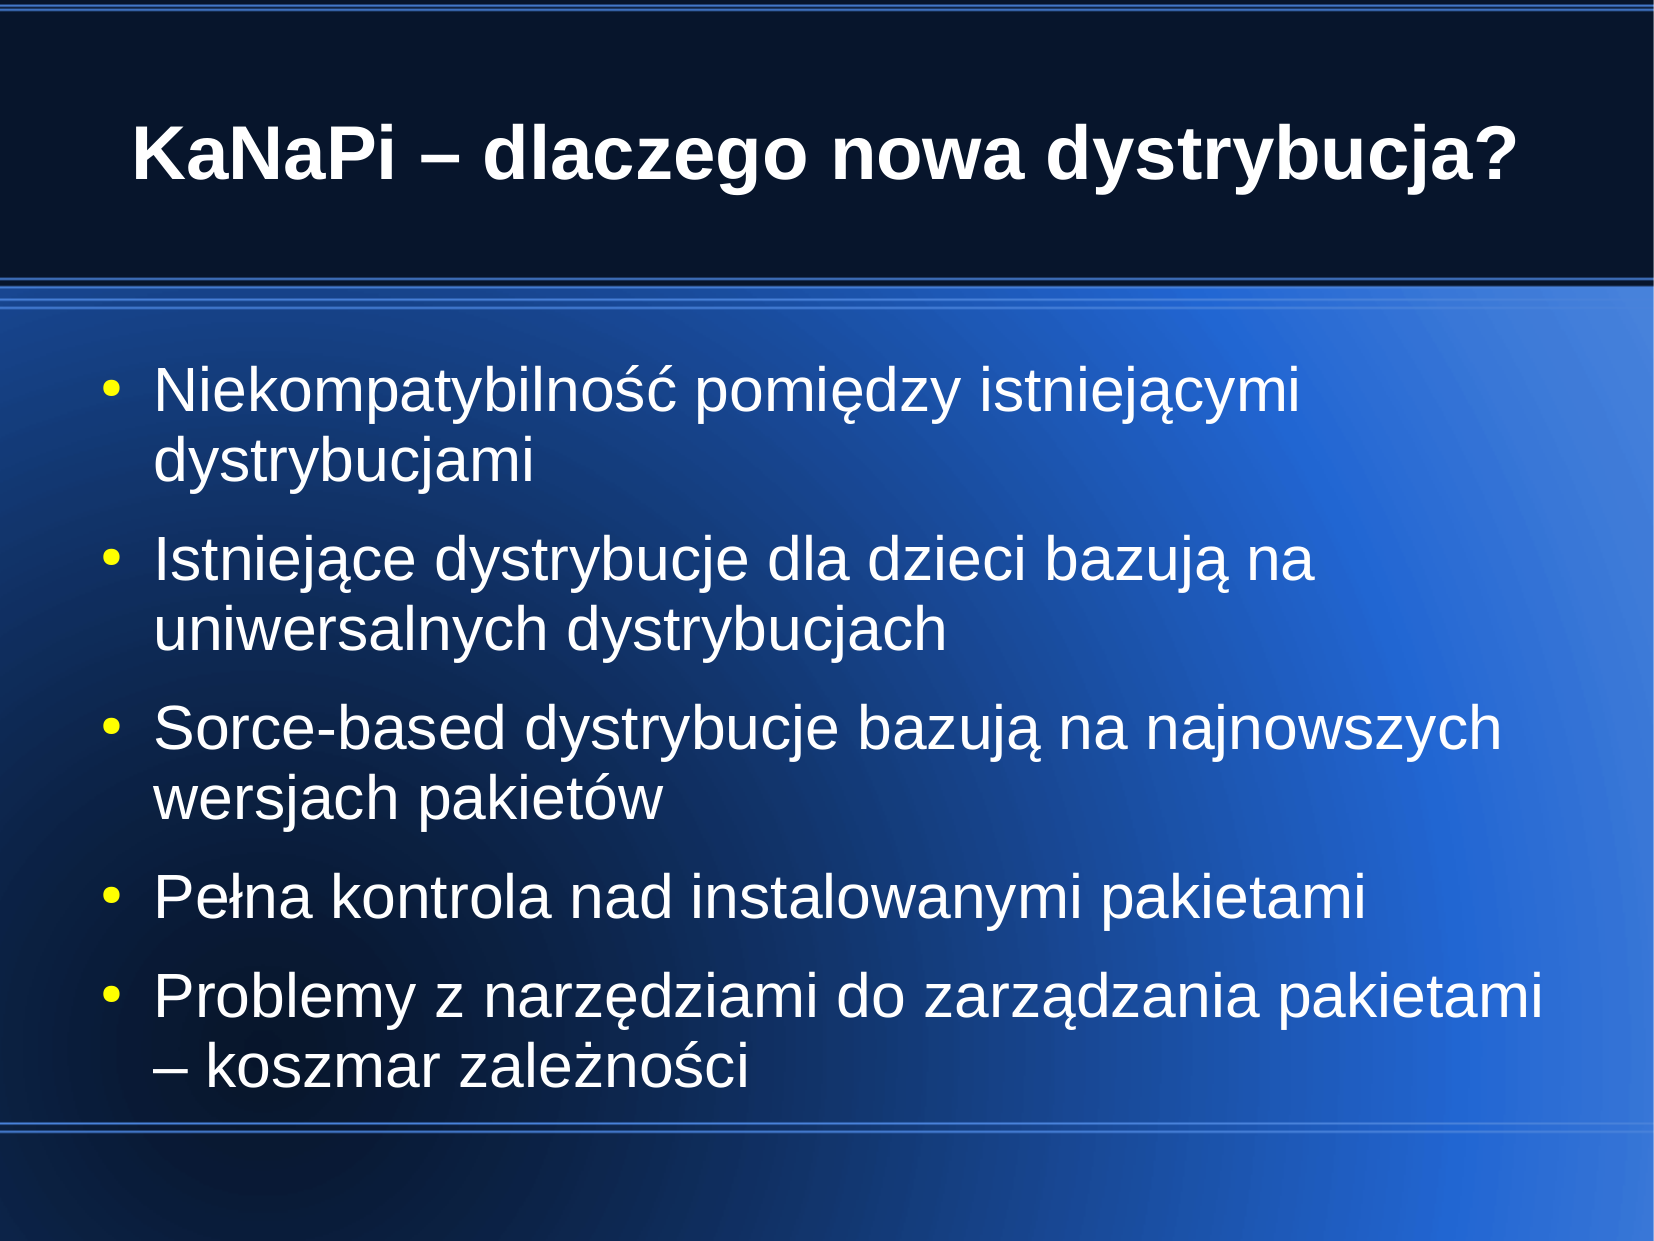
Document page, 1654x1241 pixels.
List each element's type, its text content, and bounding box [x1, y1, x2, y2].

title KaNaPi – dlaczego nowa dystrybucja? [82, 49, 1571, 257]
list Niekompatybilność pomiędzy istniejącymi dystrybucjami Istniejące dystrybucje dla dzieci bazują na uniwersalnych dystrybucjach Sorce-based dystrybucje bazują na najnowszych wersjach pakietów Pełna kontrola nad instalowanymi pakietami Problemy z narzędziami do zarządzania pakietami – koszmar zależności [82, 355, 1571, 1102]
picture [0, 0, 1654, 1241]
